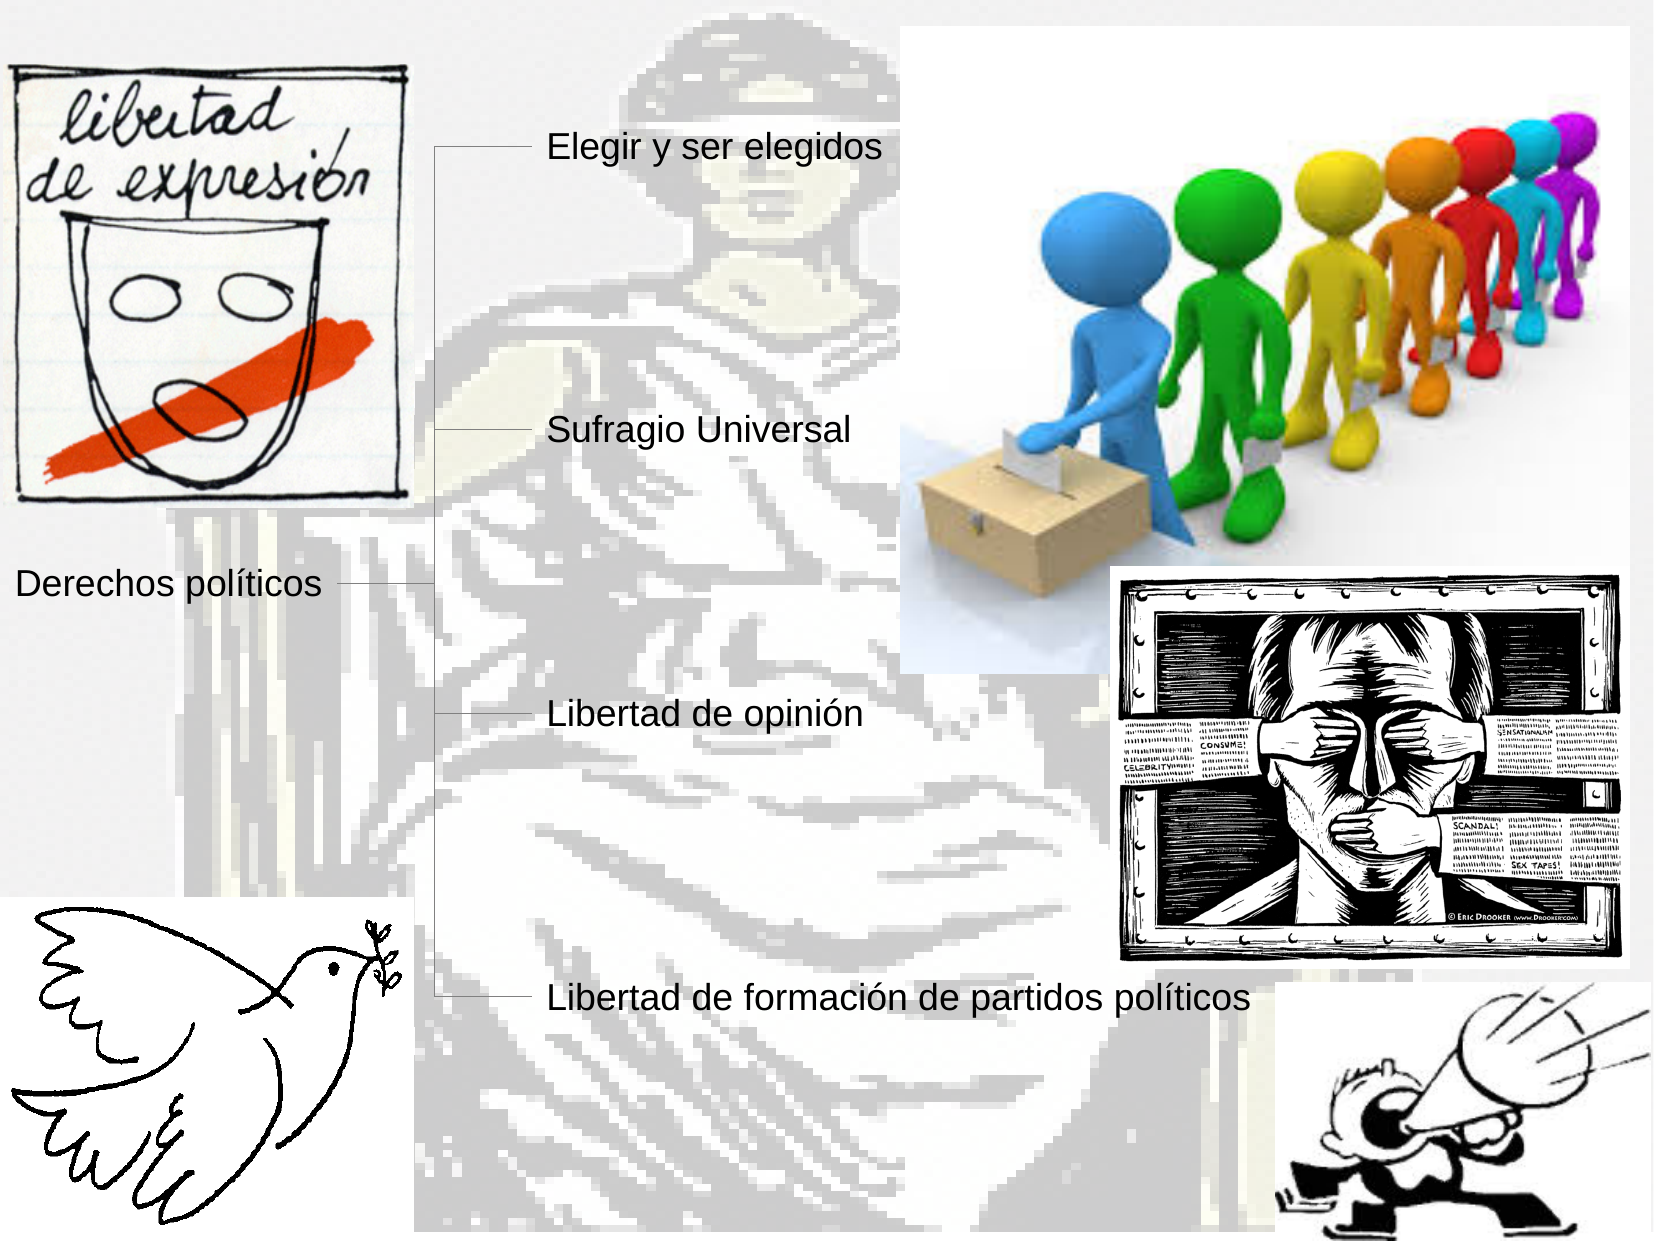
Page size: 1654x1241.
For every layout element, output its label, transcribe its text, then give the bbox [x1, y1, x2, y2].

text_box Libertad de formación de partidos políticos [531, 968, 1267, 1026]
text_box Elegir y ser elegidos [531, 118, 898, 175]
picture [0, 0, 1654, 1241]
text_box Libertad de opinión [531, 685, 879, 742]
text_box Sufragio Universal [531, 401, 867, 459]
text_box Derechos políticos [0, 555, 338, 612]
